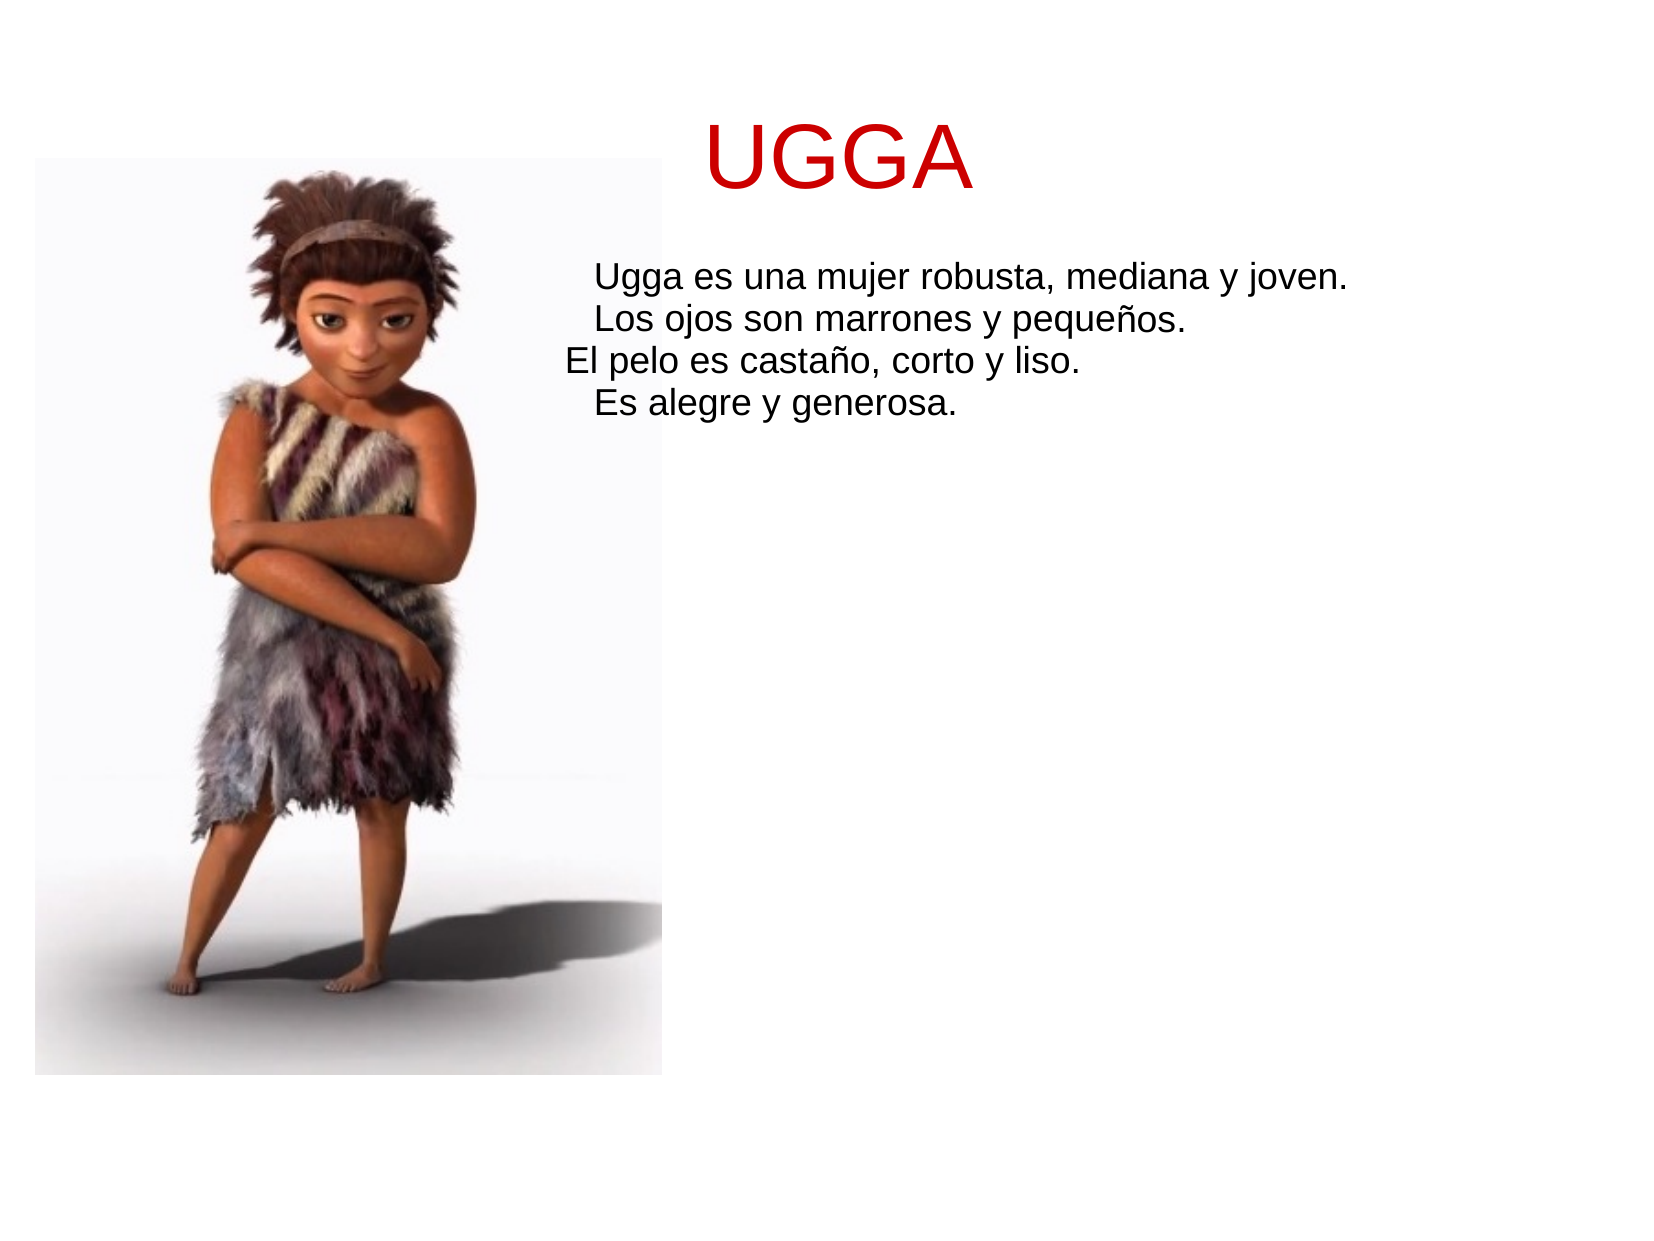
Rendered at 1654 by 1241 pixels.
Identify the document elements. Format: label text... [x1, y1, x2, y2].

picture [35, 158, 662, 1075]
text_box Ugga es una mujer robusta, mediana y joven. Los ojos son marrones y pequeños. El pelo es castaño, corto y liso. Es alegre y generosa. [507, 248, 1584, 1089]
title UGGA [94, 52, 1583, 249]
